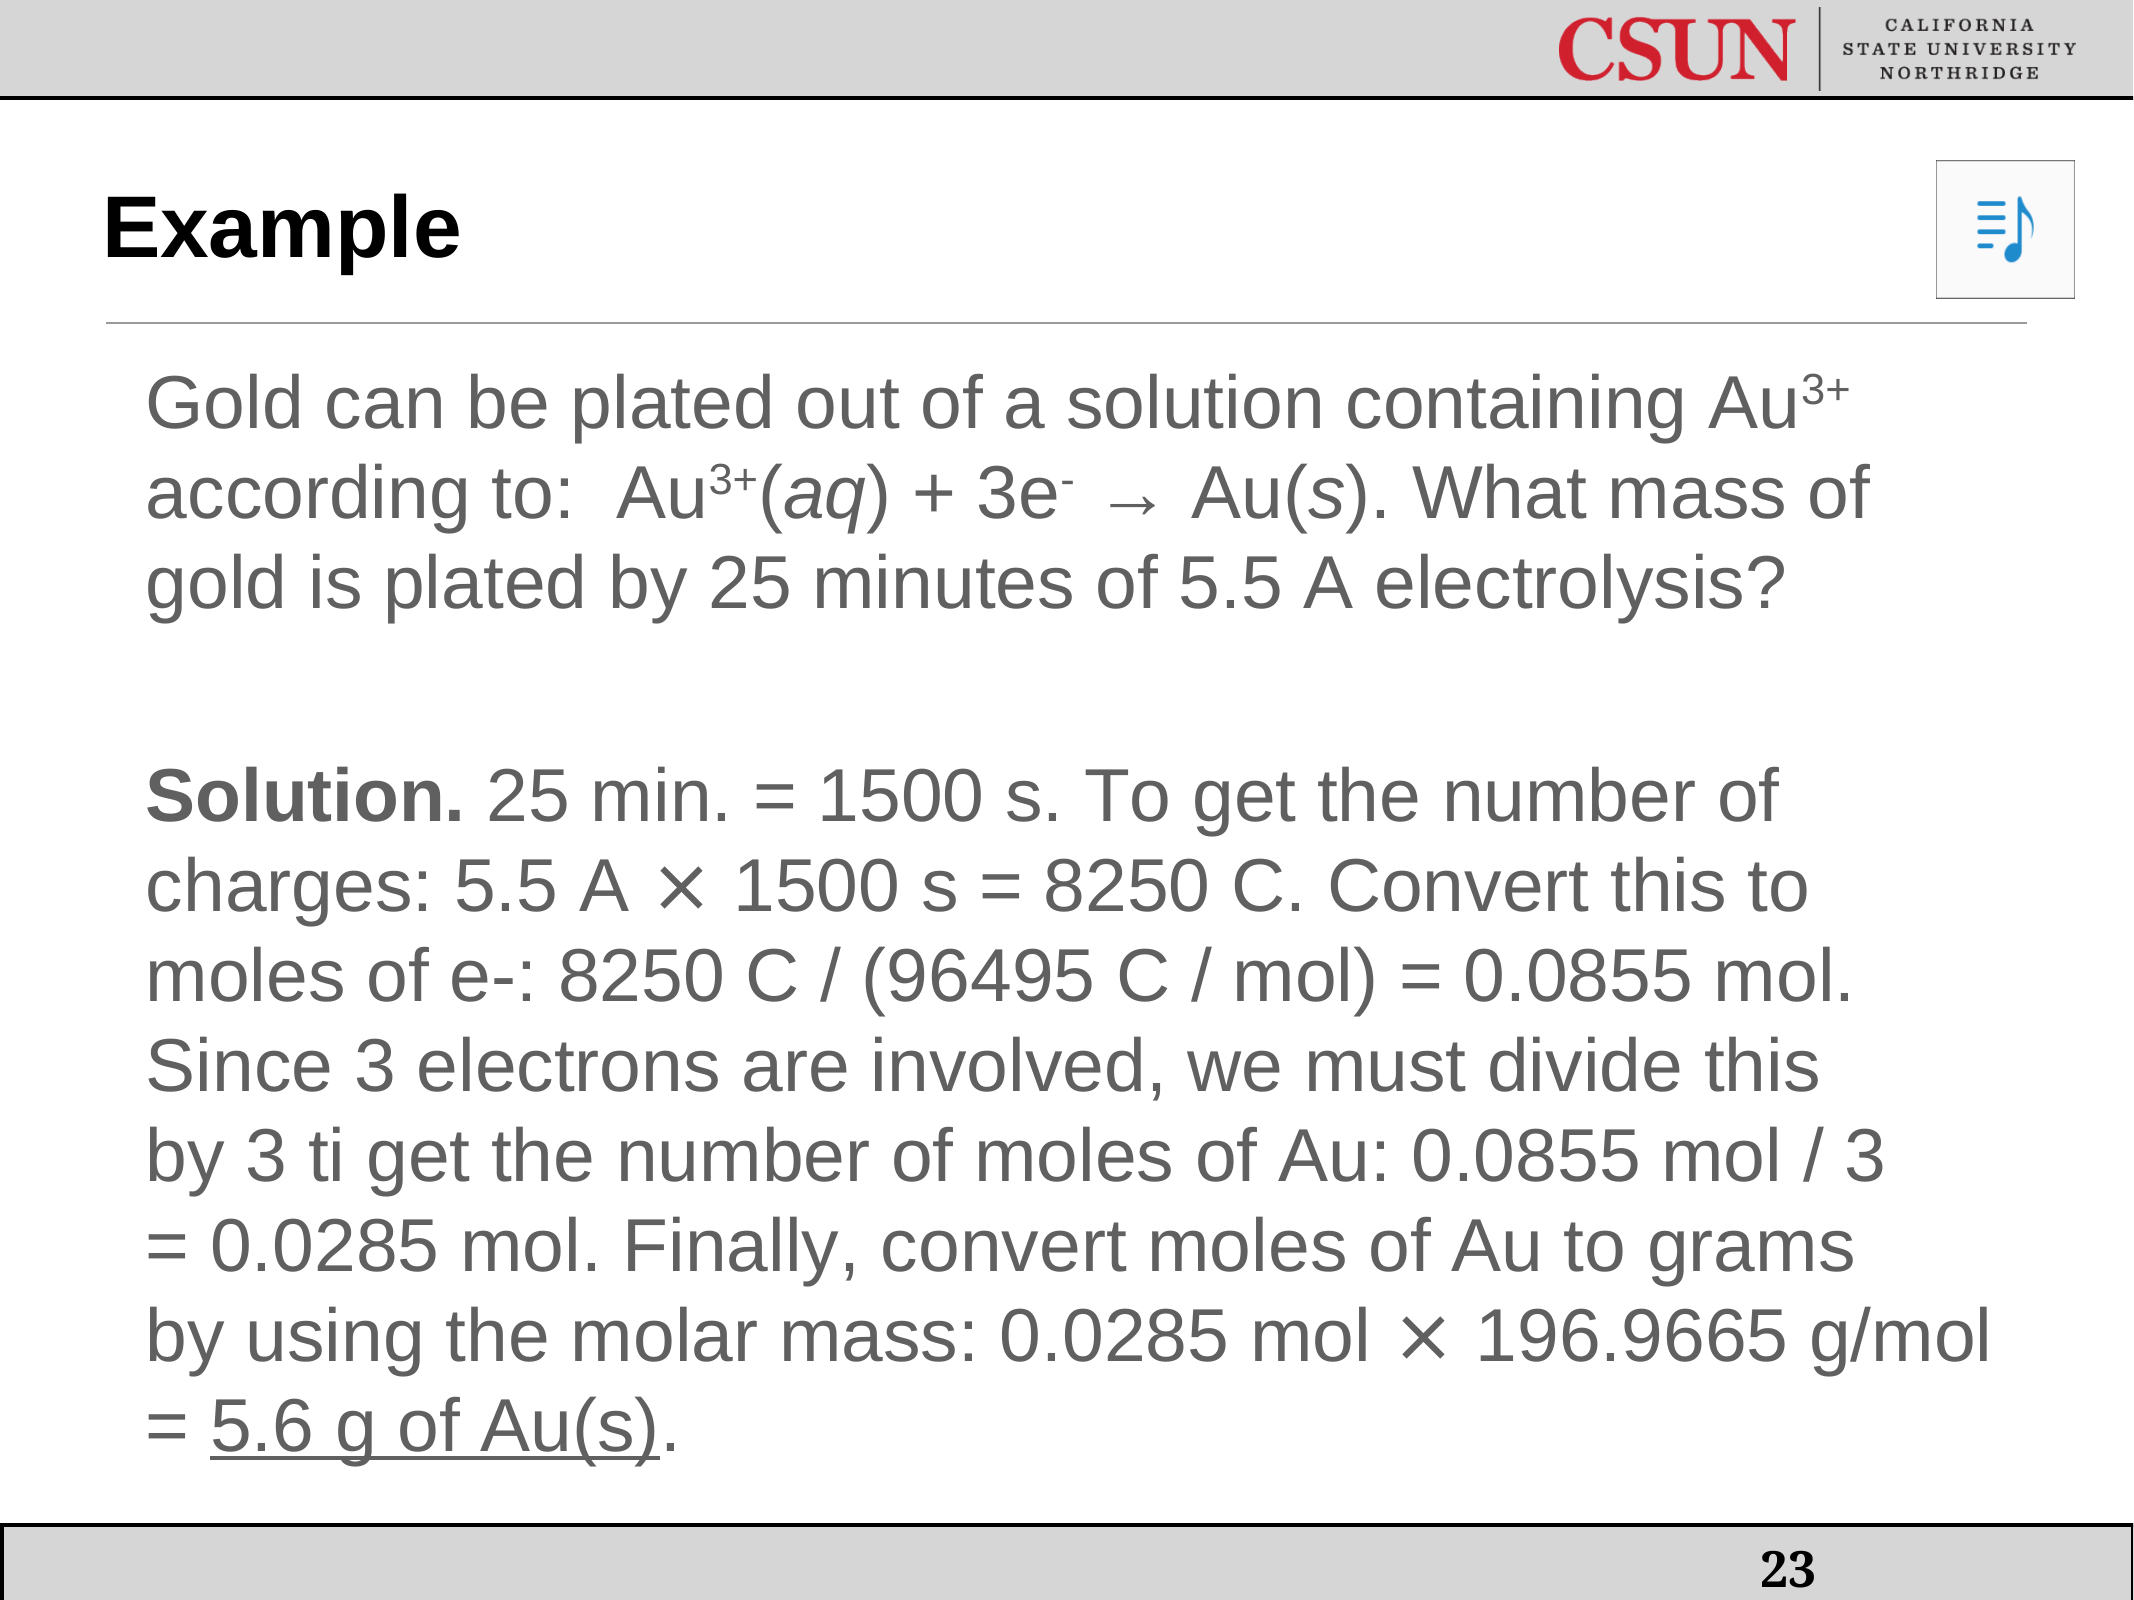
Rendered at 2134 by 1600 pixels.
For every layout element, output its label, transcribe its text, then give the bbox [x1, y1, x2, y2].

text_box [1935, 159, 2076, 301]
picture [1559, 7, 2076, 91]
title Example [93, 104, 2040, 284]
list Gold can be plated out of a solution containing Au3+ according to: Au3+(aq) + 3e- → Au(s). What mass of gold is plated by 25 minutes of 5.5 A electrolysis? Solution. 25 min. = 1500 s. To get the number of charges: 5.5 A ⨯ 1500 s = 8250 C. Convert this to moles of e-: 8250 C / (96495 C / mol) = 0.0855 mol. Since 3 electrons are involved, we must divide this by 3 ti get the number of moles of Au: 0.0855 mol / 3 = 0.0285 mol. Finally, convert moles of Au to grams by using the molar mass: 0.0285 mol ⨯ 196.9665 g/mol = 5.6 g of Au(s). [93, 345, 2040, 1531]
